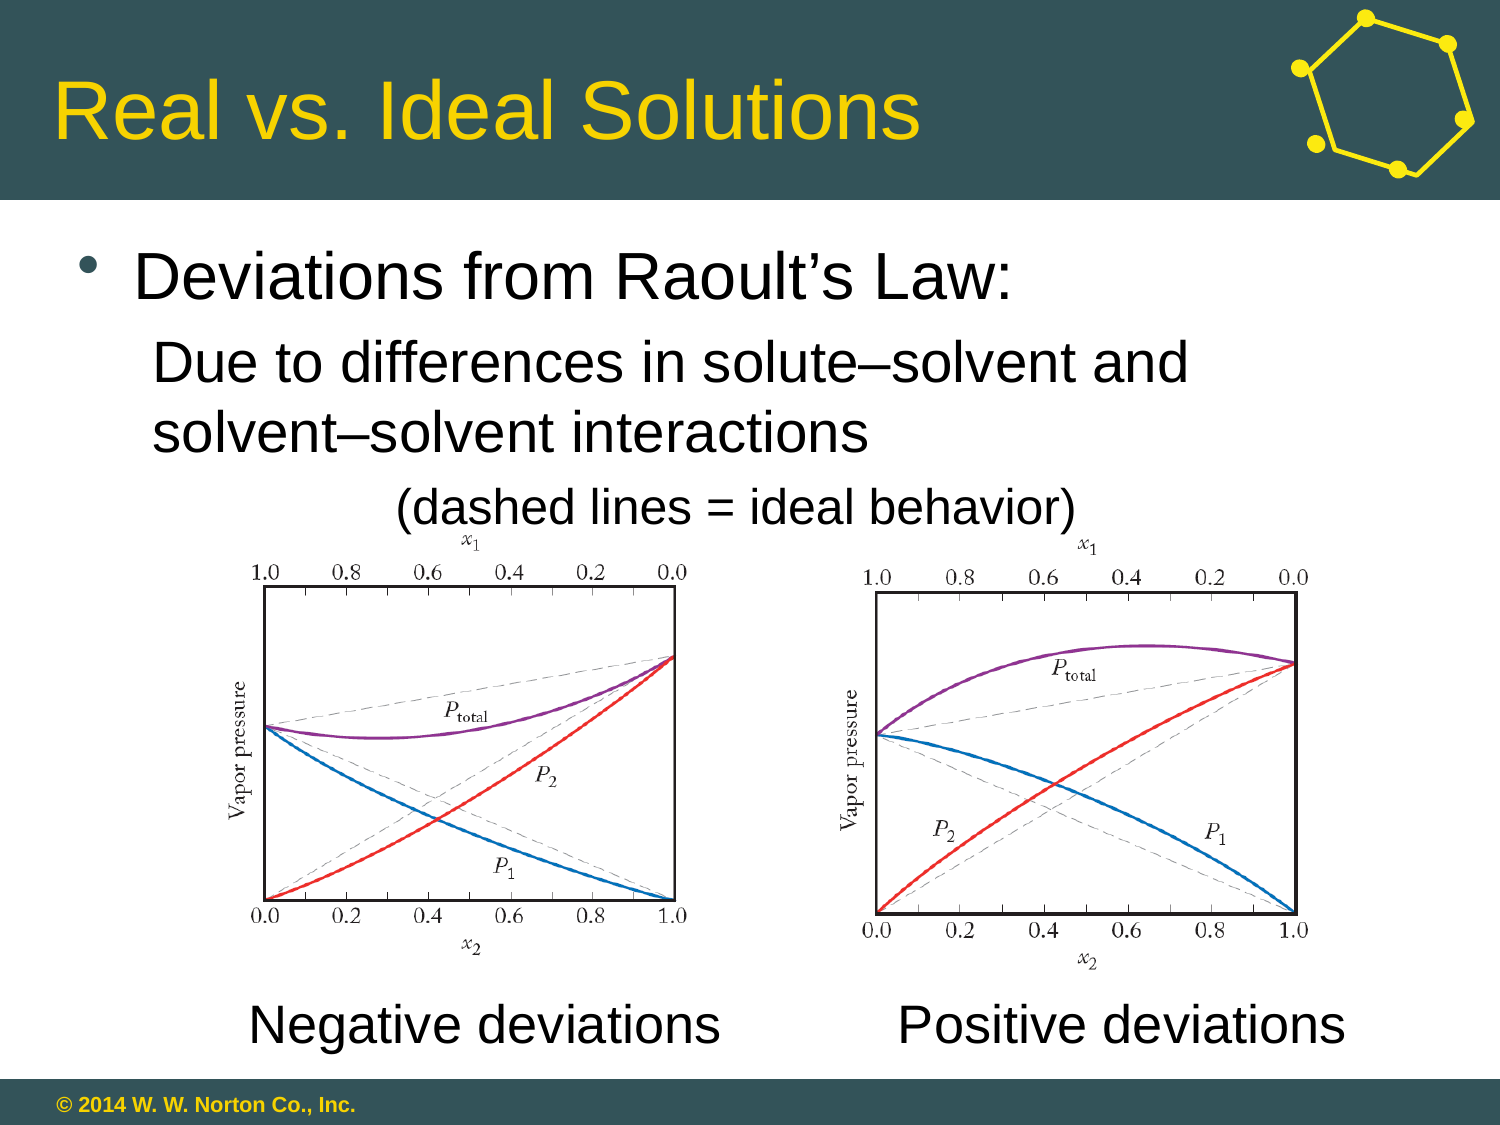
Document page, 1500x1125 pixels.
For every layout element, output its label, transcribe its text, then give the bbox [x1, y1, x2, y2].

text_box Negative deviations [233, 981, 738, 1062]
title Real vs. Ideal Solutions [37, 24, 1388, 188]
picture [836, 525, 1311, 975]
text_box Positive deviations [883, 981, 1363, 1062]
picture [223, 525, 694, 963]
list Deviations from Raoult’s Law: Due to differences in solute–solvent and solvent–solvent interactions (dashed lines = ideal behavior) [62, 224, 1300, 463]
